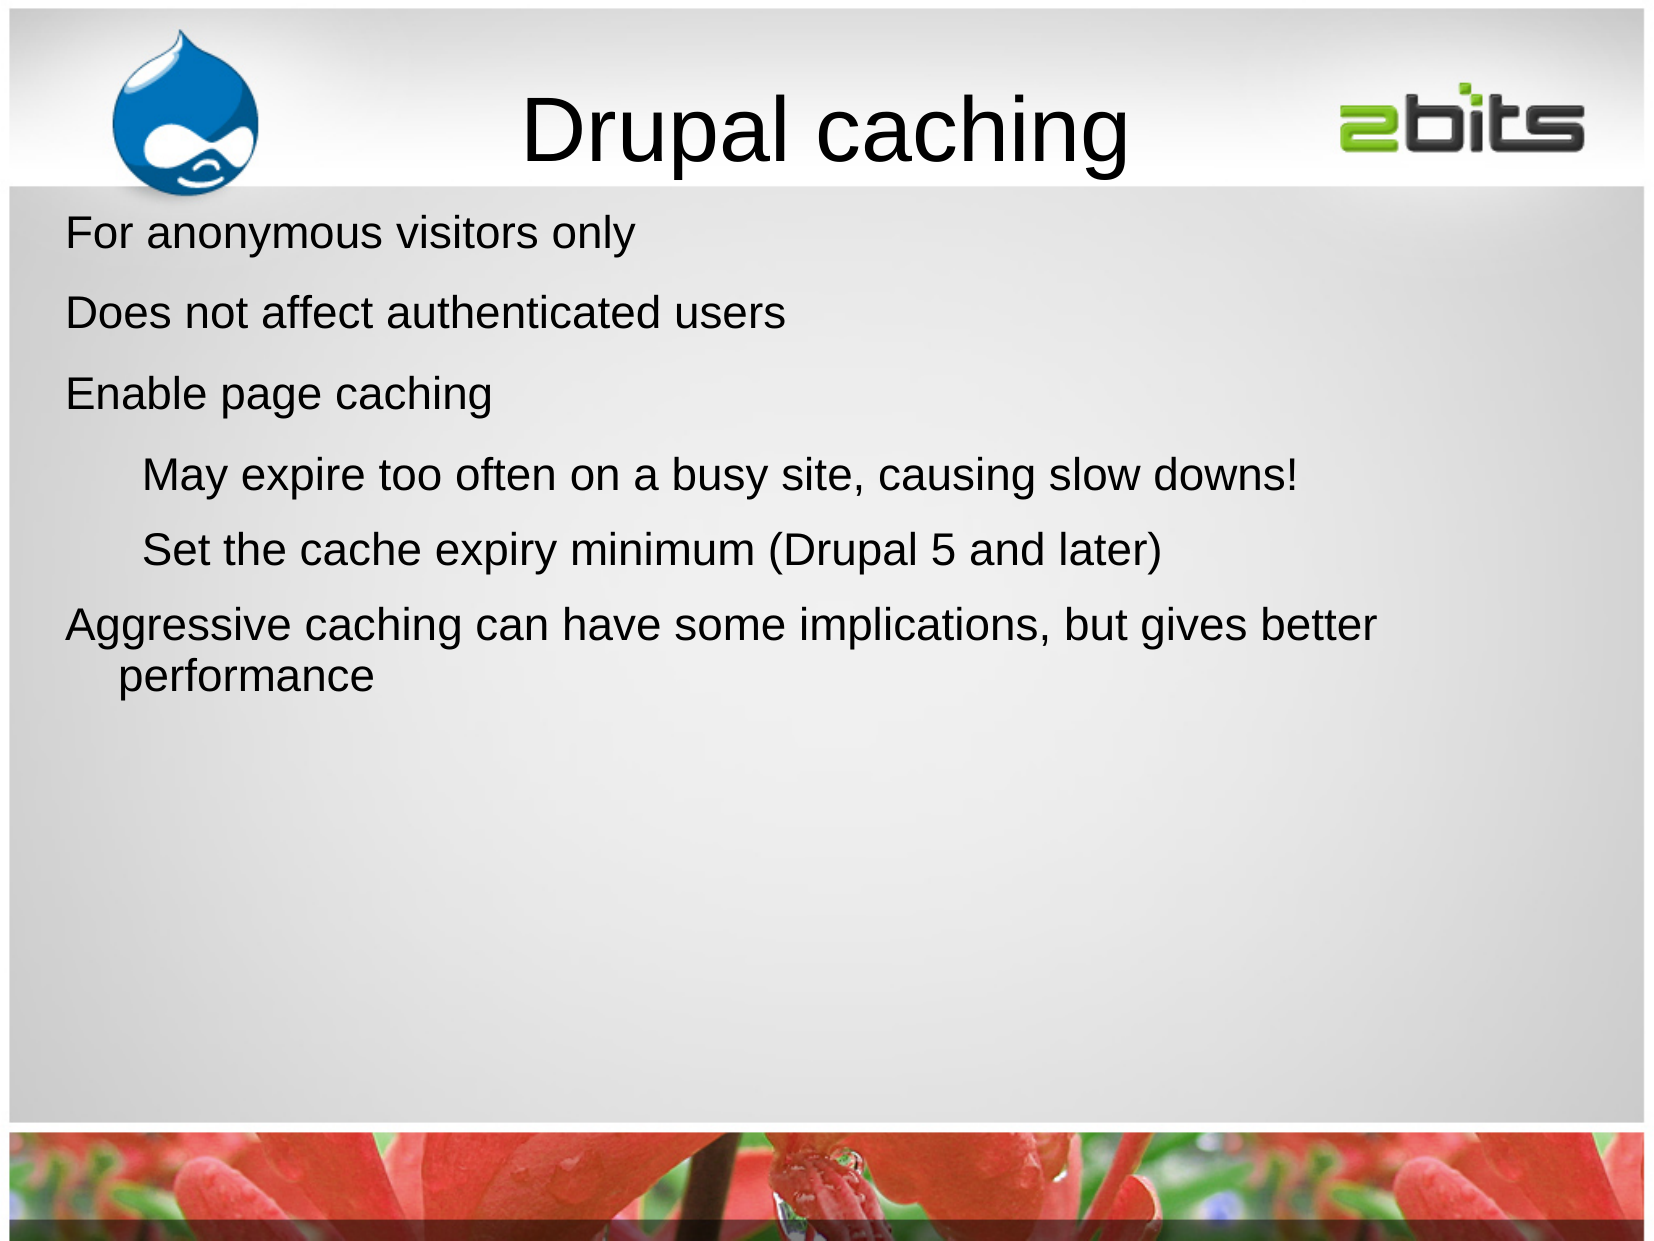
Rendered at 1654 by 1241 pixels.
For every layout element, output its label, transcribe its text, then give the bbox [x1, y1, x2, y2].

picture [0, 0, 1654, 1241]
list For anonymous visitors only Does not affect authenticated users Enable page caching May expire too often on a busy site, causing slow downs! Set the cache expiry minimum (Drupal 5 and later) Aggressive caching can have some implications, but gives better performance [47, 206, 1536, 1147]
title Drupal caching [82, 33, 1571, 226]
